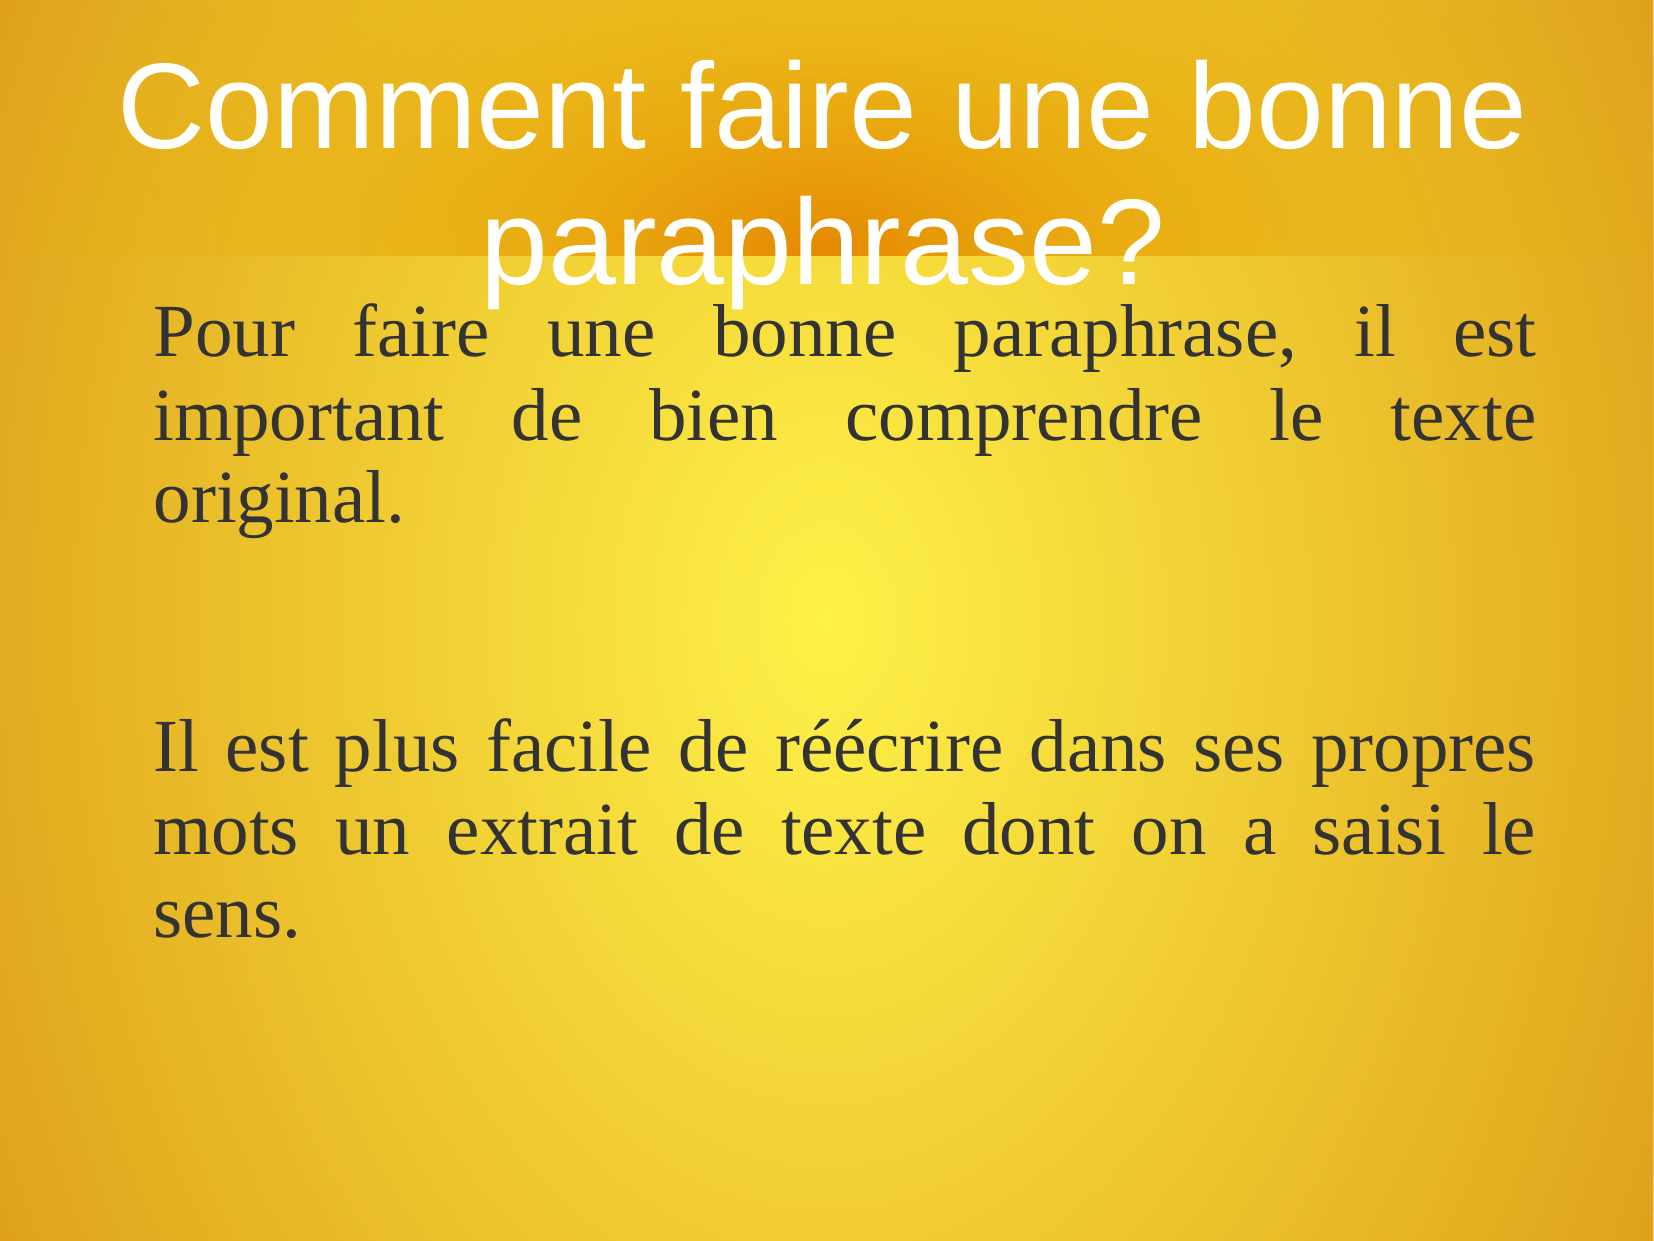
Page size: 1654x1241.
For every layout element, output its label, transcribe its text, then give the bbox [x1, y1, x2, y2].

list Pour faire une bonne paraphrase, il est important de bien comprendre le texte original. Il est plus facile de réécrire dans ses propres mots un extrait de texte dont on a saisi le sens. [82, 290, 1538, 1217]
title Comment faire une bonne paraphrase? [78, 37, 1567, 311]
